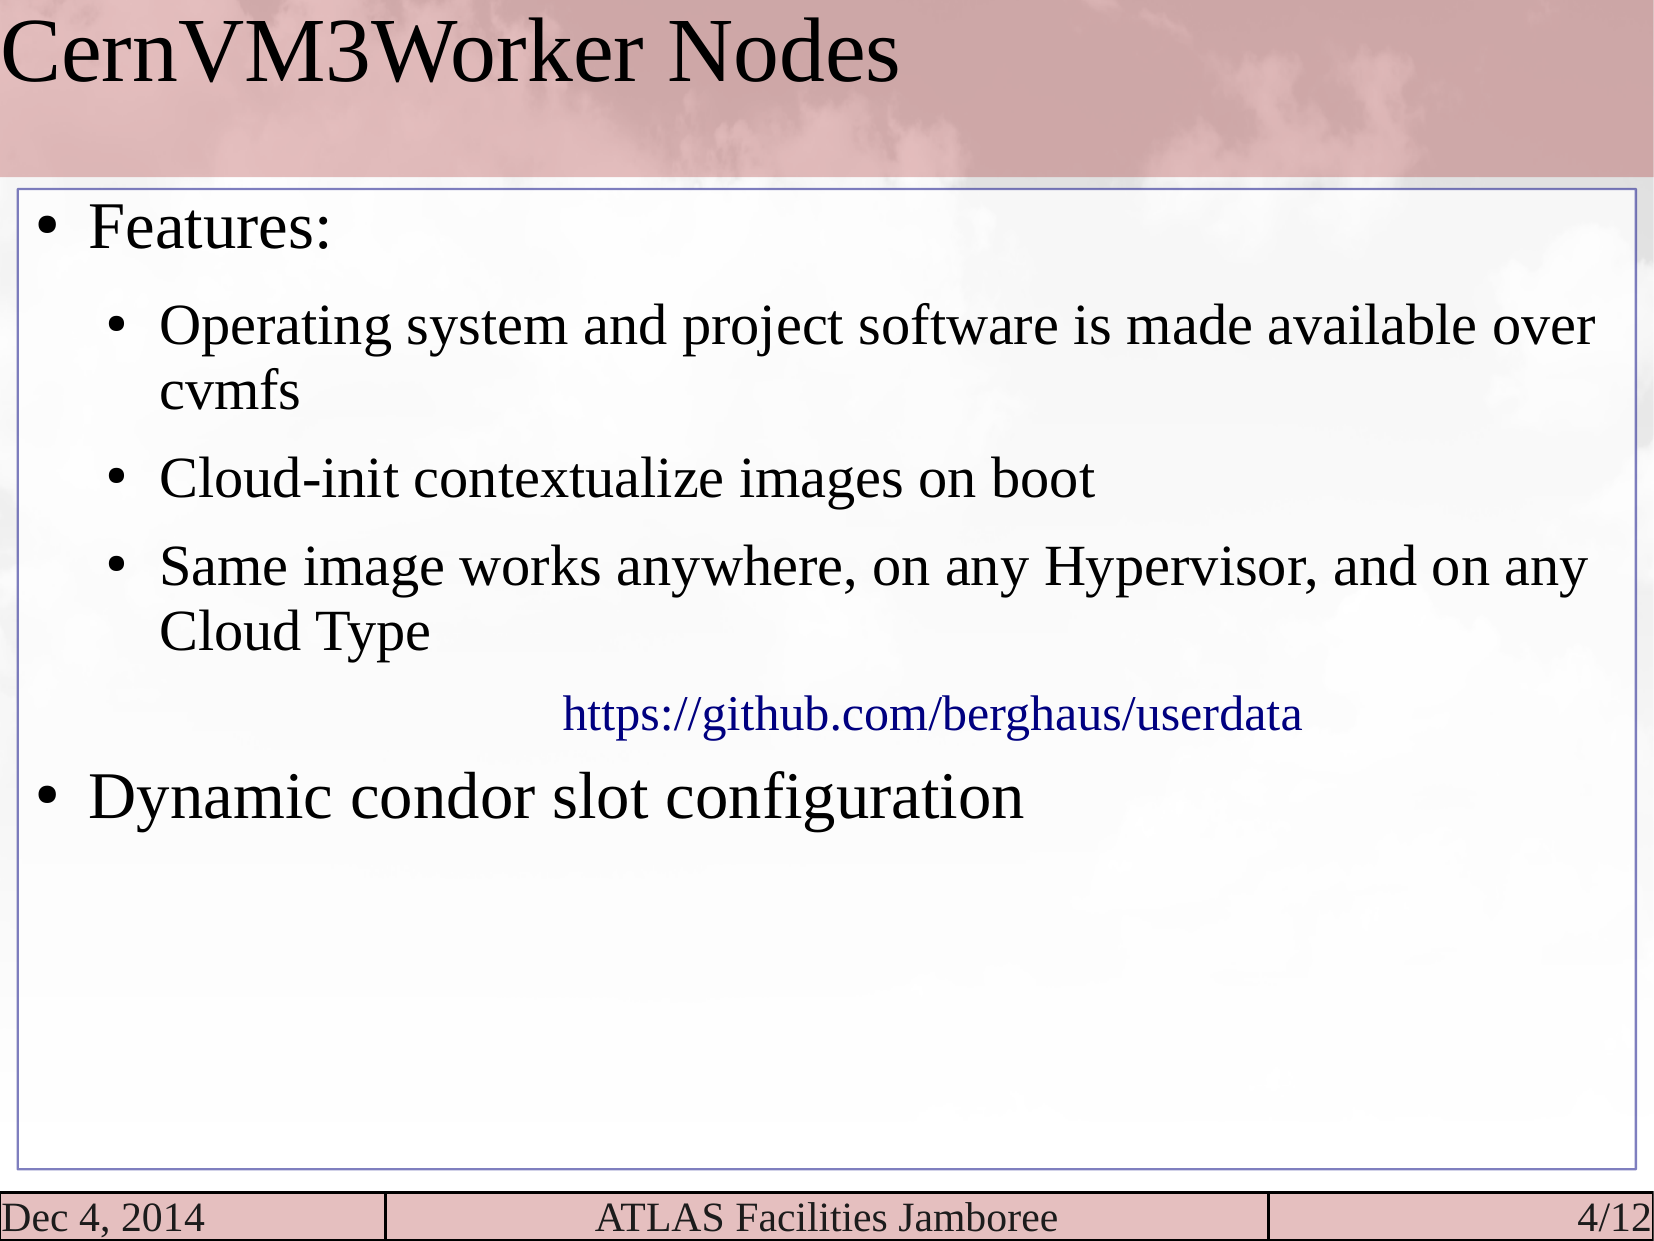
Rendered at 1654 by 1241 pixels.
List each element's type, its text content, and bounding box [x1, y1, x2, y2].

list Features: Operating system and project software is made available over cvmfs Cloud-init contextualize images on boot Same image works anywhere, on any Hypervisor, and on any Cloud Type https://github.com/berghaus/userdata Dynamic condor slot configuration [17, 188, 1636, 1170]
title CernVM3Worker Nodes [0, 0, 1654, 178]
picture [0, 178, 1654, 1191]
